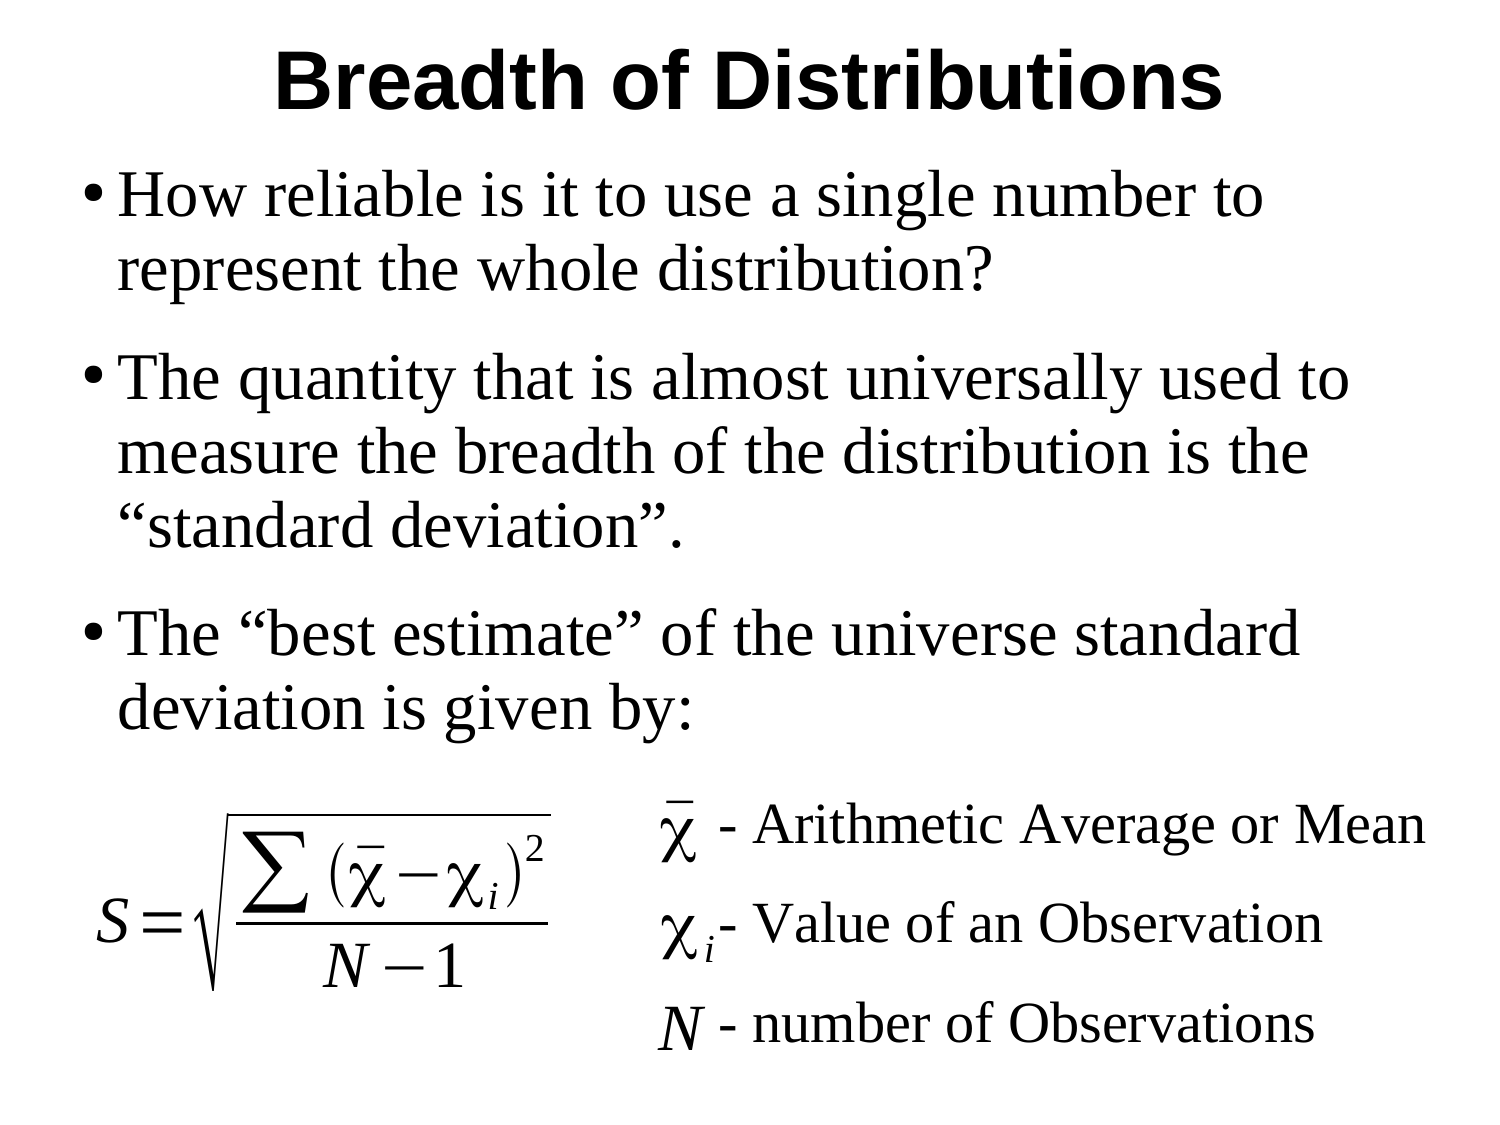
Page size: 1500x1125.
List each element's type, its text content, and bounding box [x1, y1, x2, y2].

chart [654, 789, 708, 871]
text_box Breadth of Distributions [0, 34, 1500, 128]
chart [86, 810, 558, 1002]
chart [655, 886, 720, 972]
text_box - Arithmetic Average or Mean - Value of an Observation - number of Observations [647, 791, 1459, 1079]
chart [647, 991, 709, 1066]
text_box How reliable is it to use a single number to represent the whole distribution? The quantity that is almost universally used to measure the breadth of the distribution is the “standard deviation”. The “best estimate” of the universe standard deviation is given by: [81, 157, 1423, 745]
